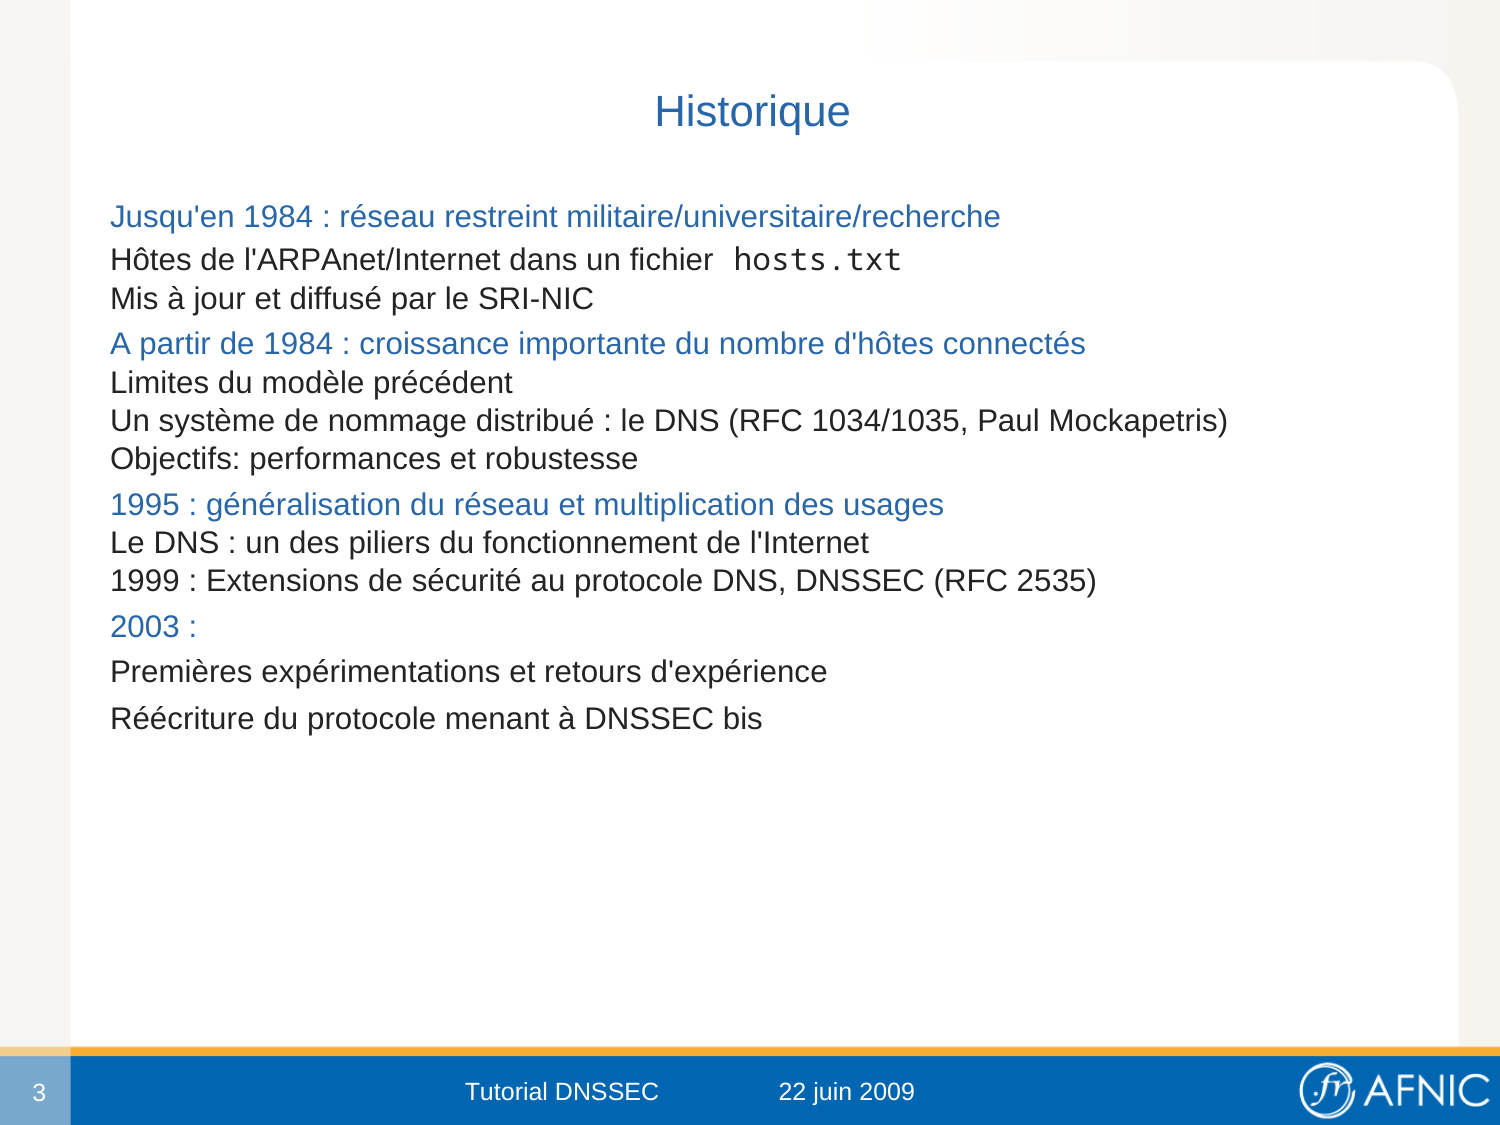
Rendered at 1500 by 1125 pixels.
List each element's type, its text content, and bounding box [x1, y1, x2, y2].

list Jusqu'en 1984 : réseau restreint militaire/universitaire/recherche Hôtes de l'ARPAnet/Internet dans un fichier hosts.txt Mis à jour et diffusé par le SRI-NIC A partir de 1984 : croissance importante du nombre d'hôtes connectés Limites du modèle précédent Un système de nommage distribué : le DNS (RFC 1034/1035, Paul Mockapetris) Objectifs: performances et robustesse 1995 : généralisation du réseau et multiplication des usages Le DNS : un des piliers du fonctionnement de l'Internet 1999 : Extensions de sécurité au protocole DNS, DNSSEC (RFC 2535) 2003 : Premières expérimentations et retours d'expérience Réécriture du protocole menant à DNSSEC bis [110, 196, 1391, 1007]
title Historique [112, 30, 1394, 188]
picture [0, 0, 1500, 1125]
